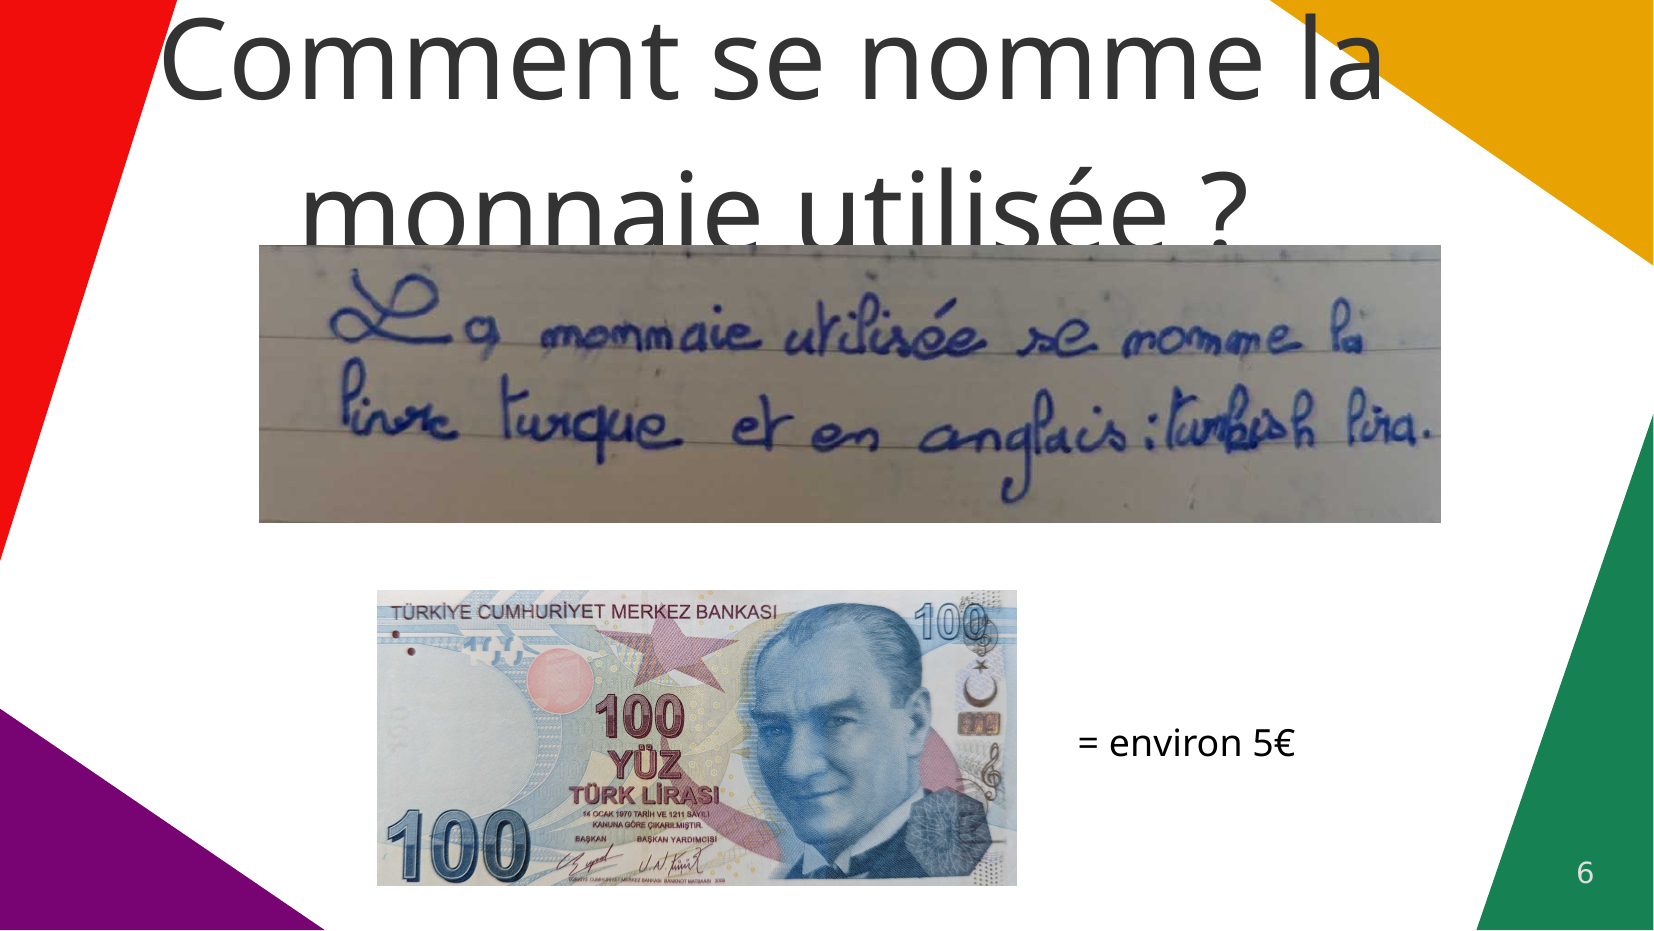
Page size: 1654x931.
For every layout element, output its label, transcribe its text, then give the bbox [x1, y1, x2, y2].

picture [377, 590, 1017, 886]
text_box = environ 5€ [1062, 708, 1477, 775]
title Comment se nomme la monnaie utilisée ? [124, 0, 1424, 266]
picture [259, 245, 1441, 523]
